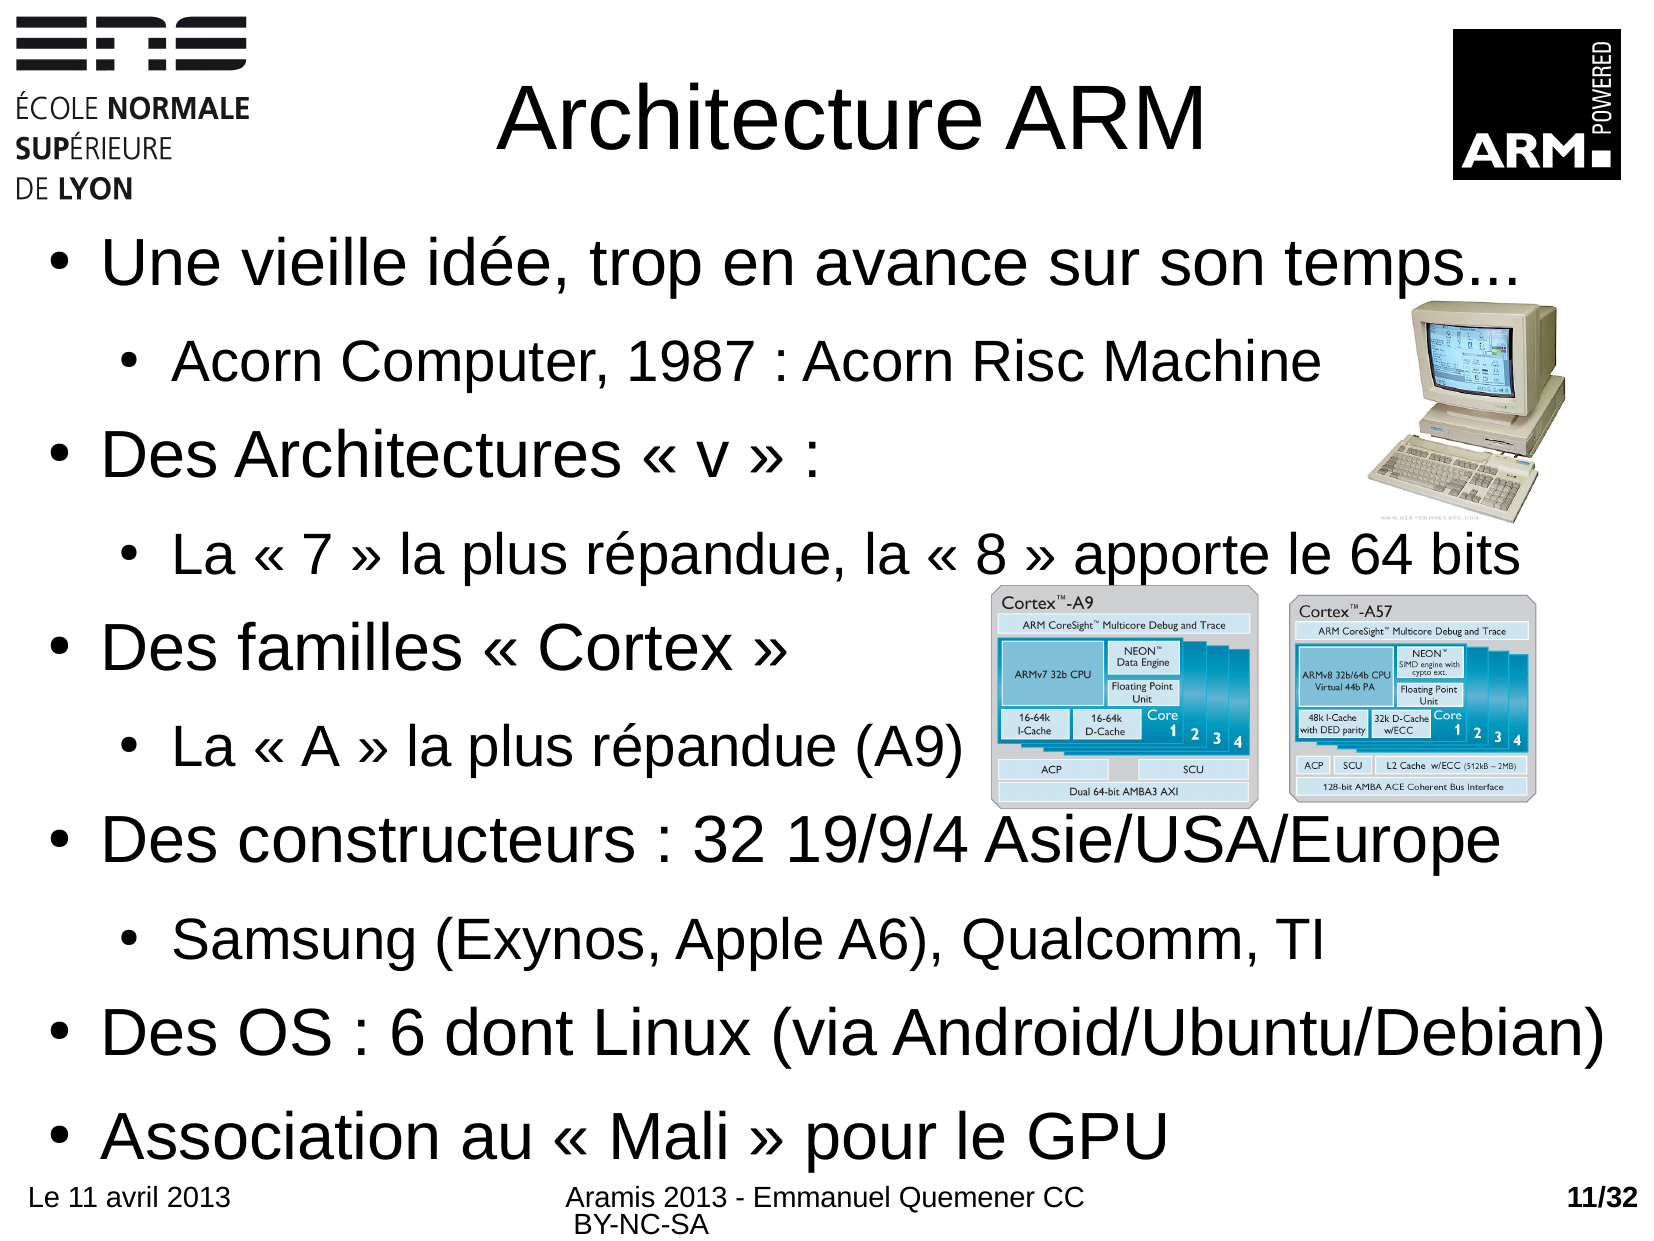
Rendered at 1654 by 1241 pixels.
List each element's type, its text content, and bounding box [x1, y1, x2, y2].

picture [0, 0, 250, 237]
picture [1365, 299, 1567, 526]
picture [1453, 29, 1621, 181]
list Une vieille idée, trop en avance sur son temps... Acorn Computer, 1987 : Acorn Risc Machine Des Architectures « v » : La « 7 » la plus répandue, la « 8 » apporte le 64 bits Des familles « Cortex » La « A » la plus répandue (A9) Des constructeurs : 32 19/9/4 Asie/USA/Europe Samsung (Exynos, Apple A6), Qualcomm, TI Des OS : 6 dont Linux (via Android/Ubuntu/Debian) Association au « Mali » pour le GPU [30, 225, 1636, 1186]
title Architecture ARM [250, 0, 1456, 225]
picture [1281, 584, 1546, 811]
picture [990, 584, 1265, 811]
